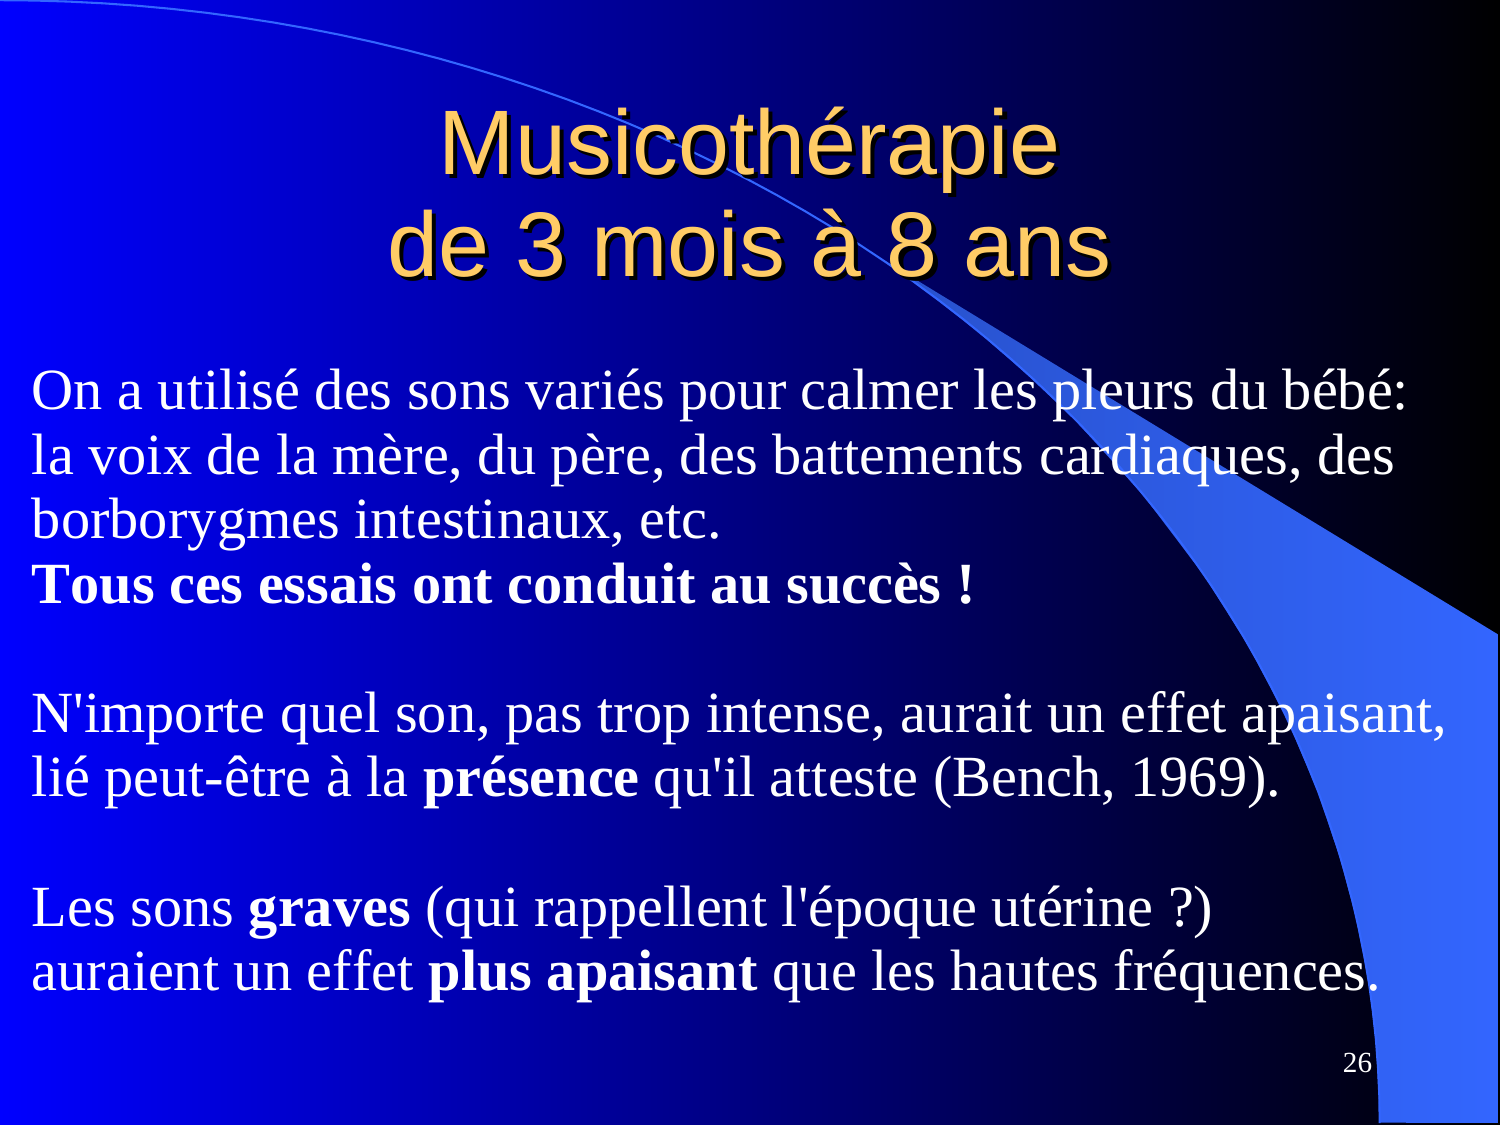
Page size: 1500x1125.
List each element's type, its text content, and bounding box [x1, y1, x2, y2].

text_box On a utilisé des sons variés pour calmer les pleurs du bébé: la voix de la mère, du père, des battements cardiaques, des borborygmes intestinaux, etc. Tous ces essais ont conduit au succès ! N'importe quel son, pas trop intense, aurait un effet apaisant, lié peut-être à la présence qu'il atteste (Bench, 1969). Les sons graves (qui rappellent l'époque utérine ?) auraient un effet plus apaisant que les hautes fréquences. [17, 349, 1476, 1011]
title Musicothérapie de 3 mois à 8 ans [112, 76, 1388, 312]
